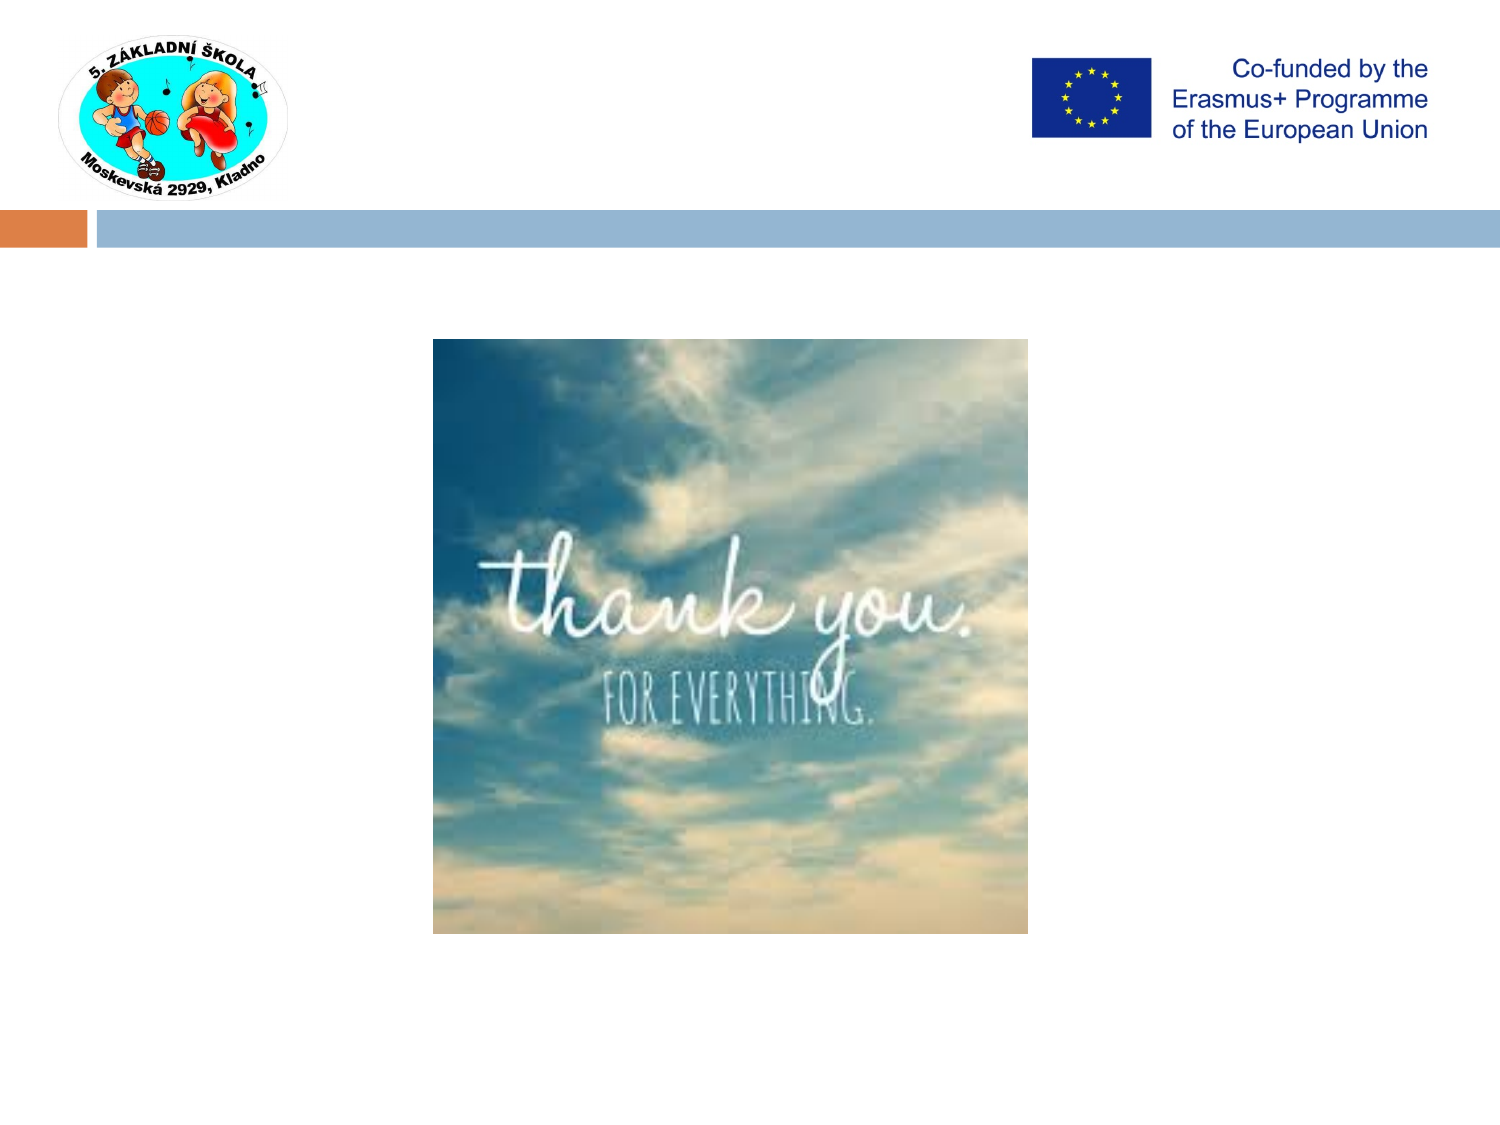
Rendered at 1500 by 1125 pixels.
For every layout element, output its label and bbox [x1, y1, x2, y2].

picture [433, 339, 1028, 934]
picture [58, 35, 288, 201]
picture [1007, 35, 1448, 161]
